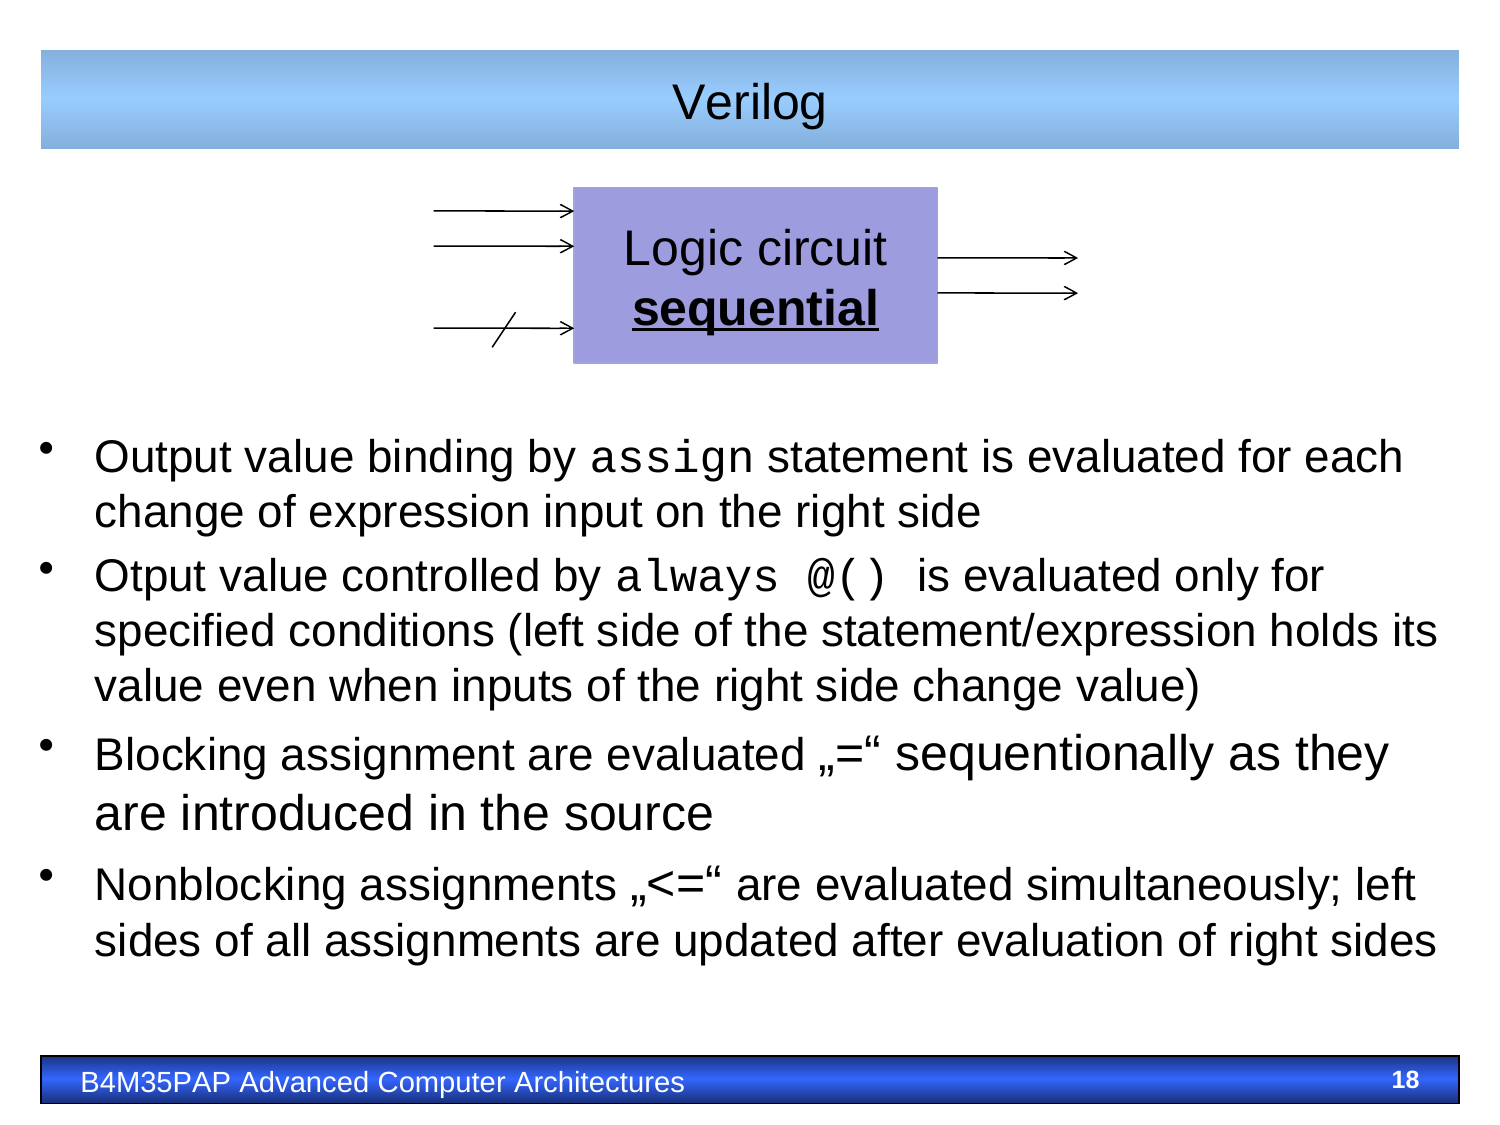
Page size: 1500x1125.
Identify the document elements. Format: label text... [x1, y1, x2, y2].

title Verilog [41, 50, 1459, 149]
text_box Logic circuit sequential [574, 187, 938, 364]
list Output value binding by assign statement is evaluated for each change of expression input on the right side Otput value controlled by always @() is evaluated only for specified conditions (left side of the statement/expression holds its value even when inputs of the right side change value) Blocking assignment are evaluated „=“ sequentionally as they are introduced in the source Nonblocking assignments „<=“ are evaluated simultaneously; left sides of all assignments are updated after evaluation of right sides [23, 172, 1468, 1000]
